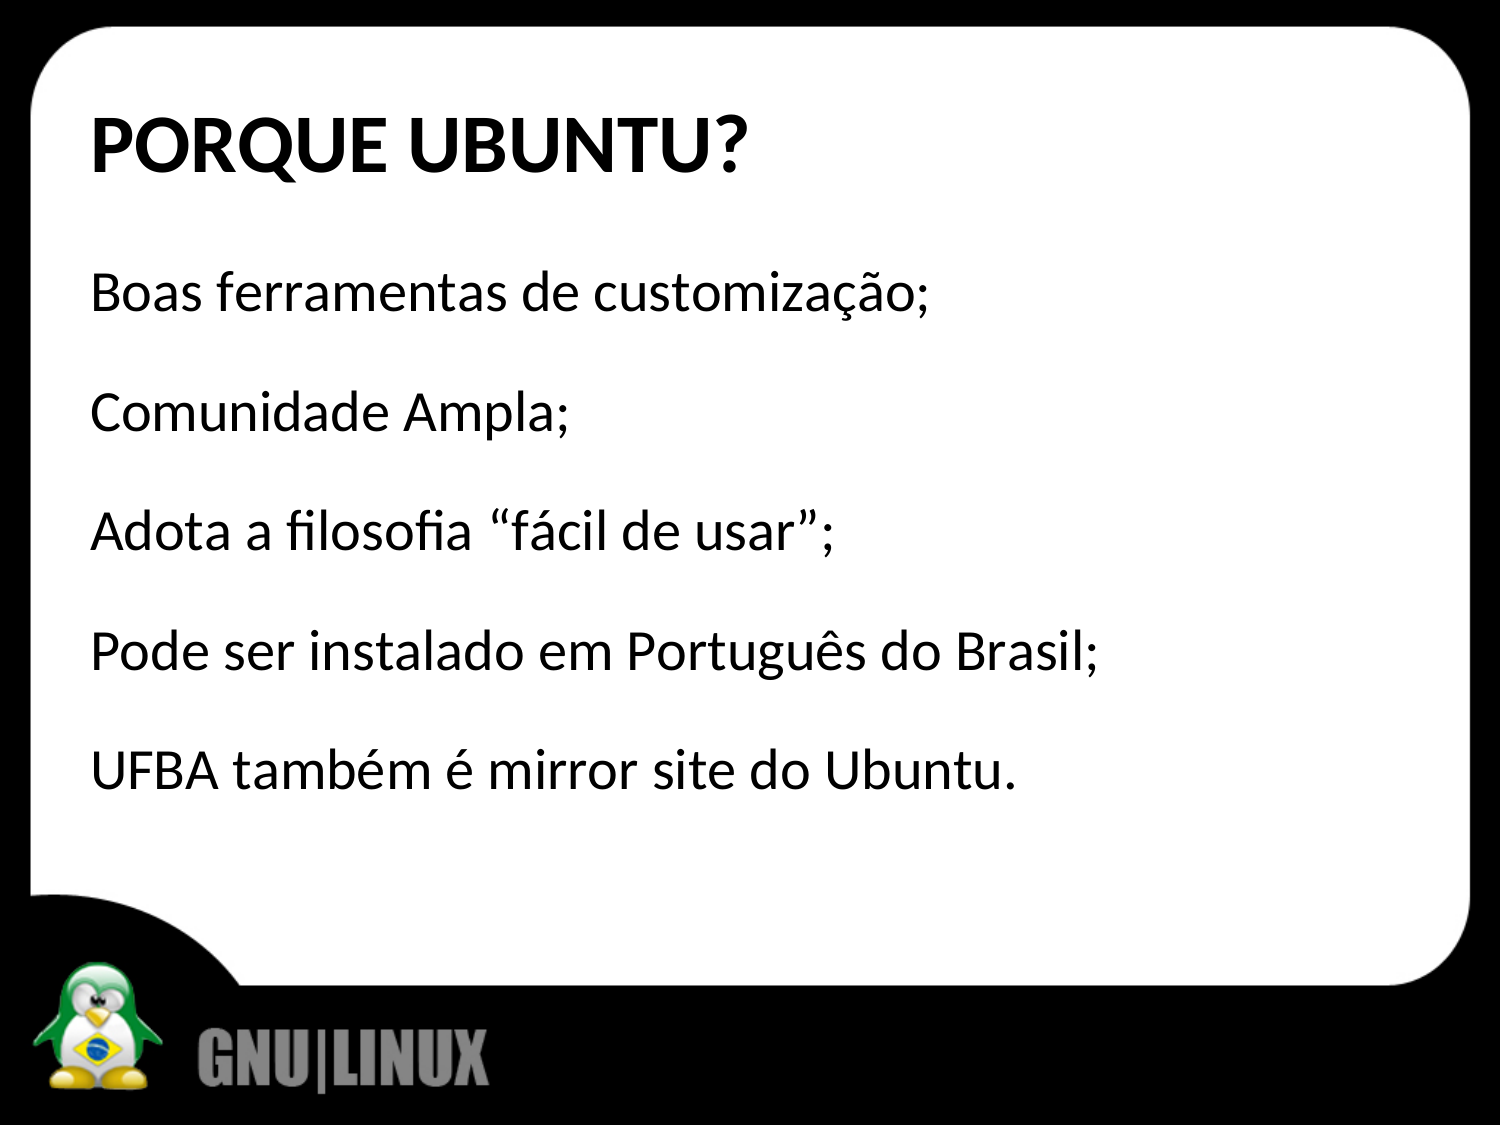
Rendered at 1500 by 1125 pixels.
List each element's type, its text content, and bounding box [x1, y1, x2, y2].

picture [0, 0, 1500, 1125]
text_box Boas ferramentas de customização; Comunidade Ampla; Adota a filosofia “fácil de usar”; Pode ser instalado em Português do Brasil; UFBA também é mirror site do Ubuntu. [75, 210, 1454, 954]
text_box PORQUE UBUNTU? [75, 45, 1426, 210]
